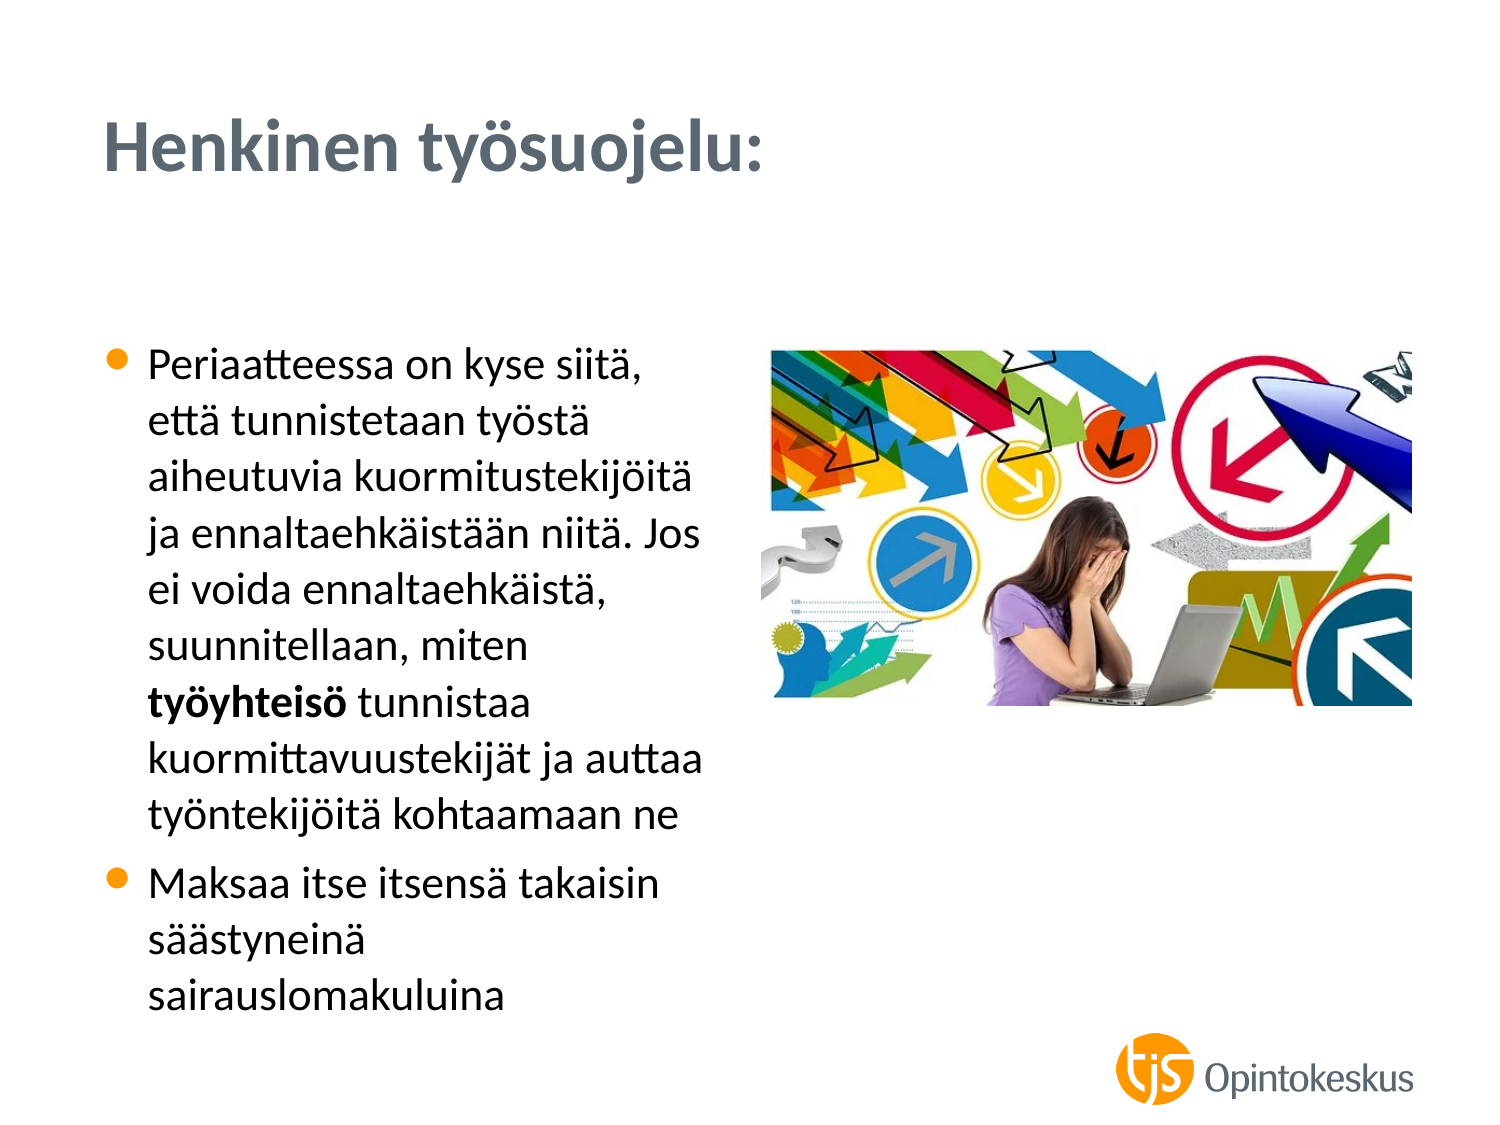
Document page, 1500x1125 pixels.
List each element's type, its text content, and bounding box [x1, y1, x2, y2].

picture [1116, 1033, 1413, 1105]
picture [761, 340, 1412, 706]
picture [1336, 617, 1412, 701]
title Henkinen työsuojelu: [88, 88, 1412, 266]
list Periaatteessa on kyse siitä, että tunnistetaan työstä aiheutuvia kuormitustekijöitä ja ennaltaehkäistään niitä. Jos ei voida ennaltaehkäistä, suunnitellaan, miten työyhteisö tunnistaa kuormittavuustekijät ja auttaa työntekijöitä kohtaamaan ne Maksaa itse itsensä takaisin säästyneinä sairauslomakuluina [88, 324, 739, 1004]
